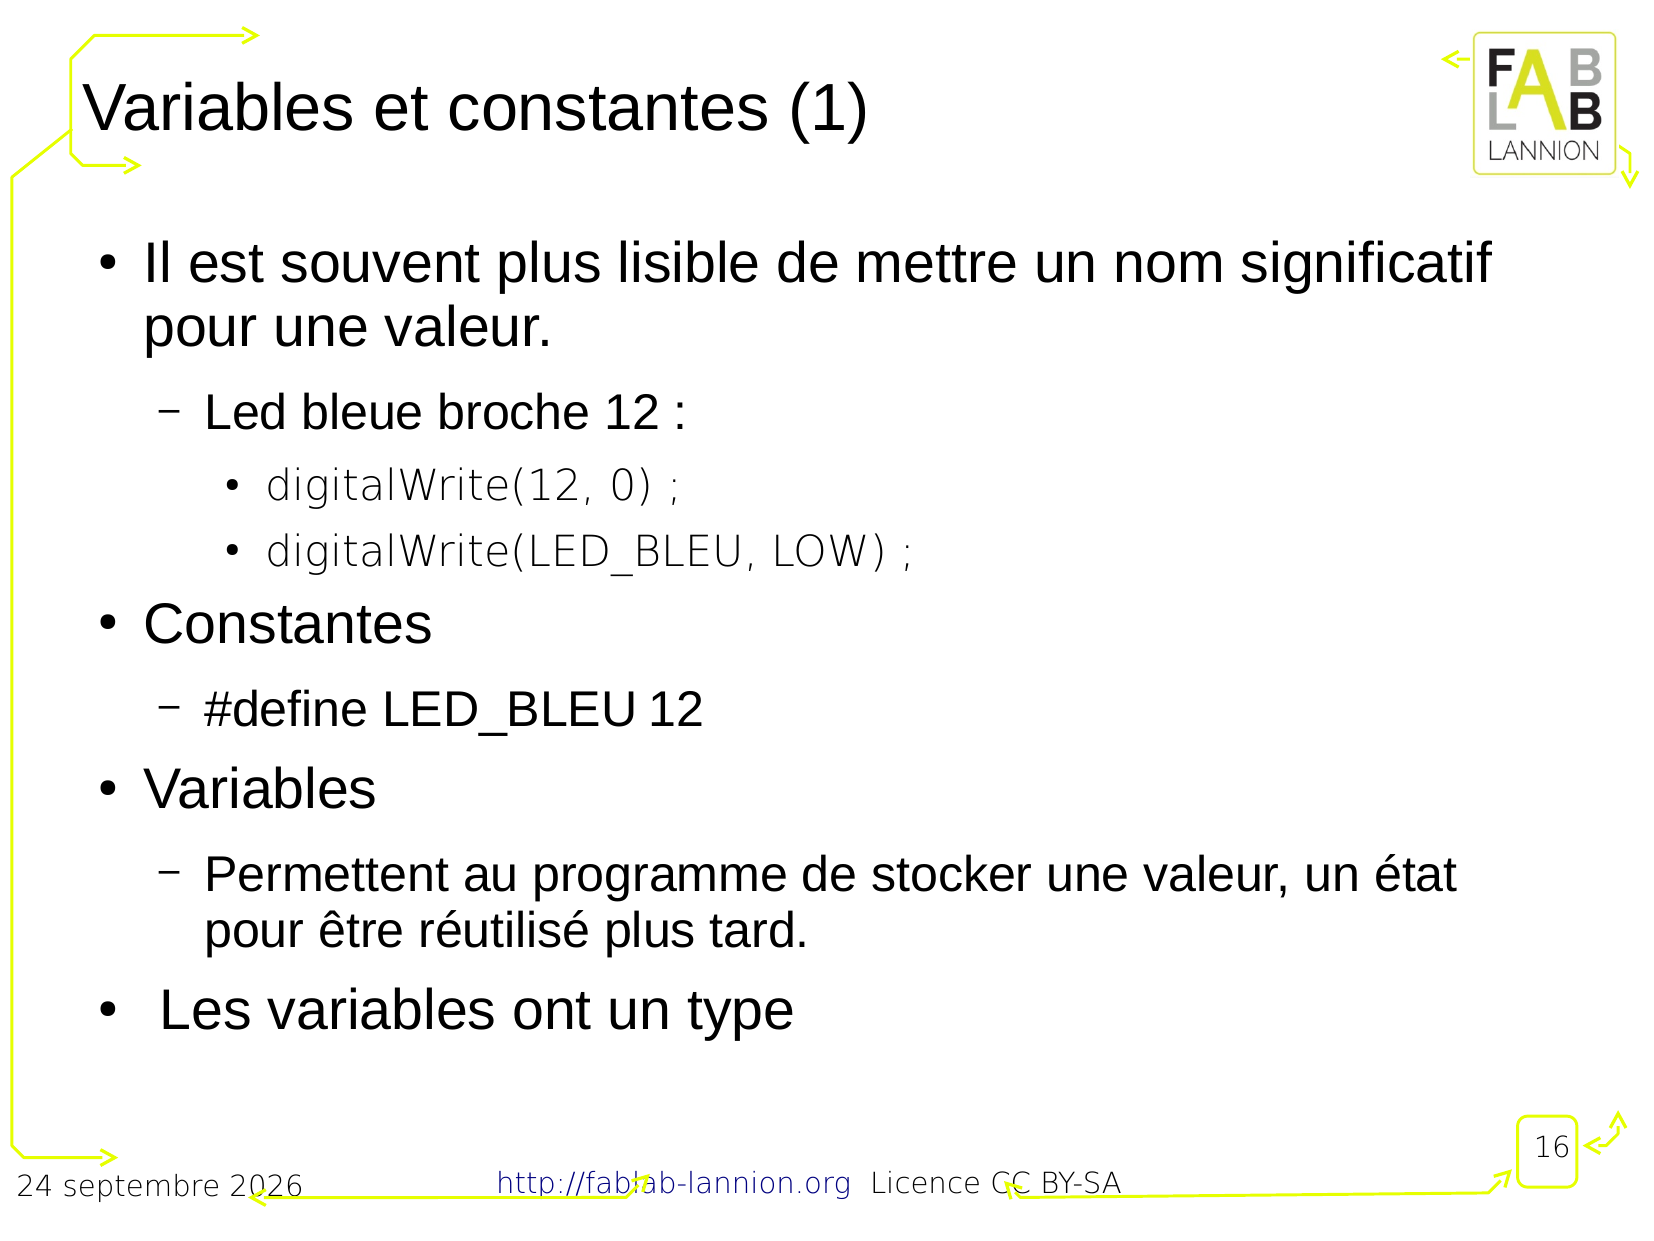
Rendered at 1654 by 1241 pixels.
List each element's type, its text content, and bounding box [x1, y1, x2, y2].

title Variables et constantes (1) [82, 49, 1441, 166]
picture [1470, 29, 1619, 178]
list Il est souvent plus lisible de mettre un nom significatif pour une valeur. Led bleue broche 12 : digitalWrite(12, 0) ; digitalWrite(LED_BLEU, LOW) ; Constantes #define LED_BLEU 12 Variables Permettent au programme de stocker une valeur, un état pour être réutilisé plus tard. Les variables ont un type [82, 231, 1571, 1052]
